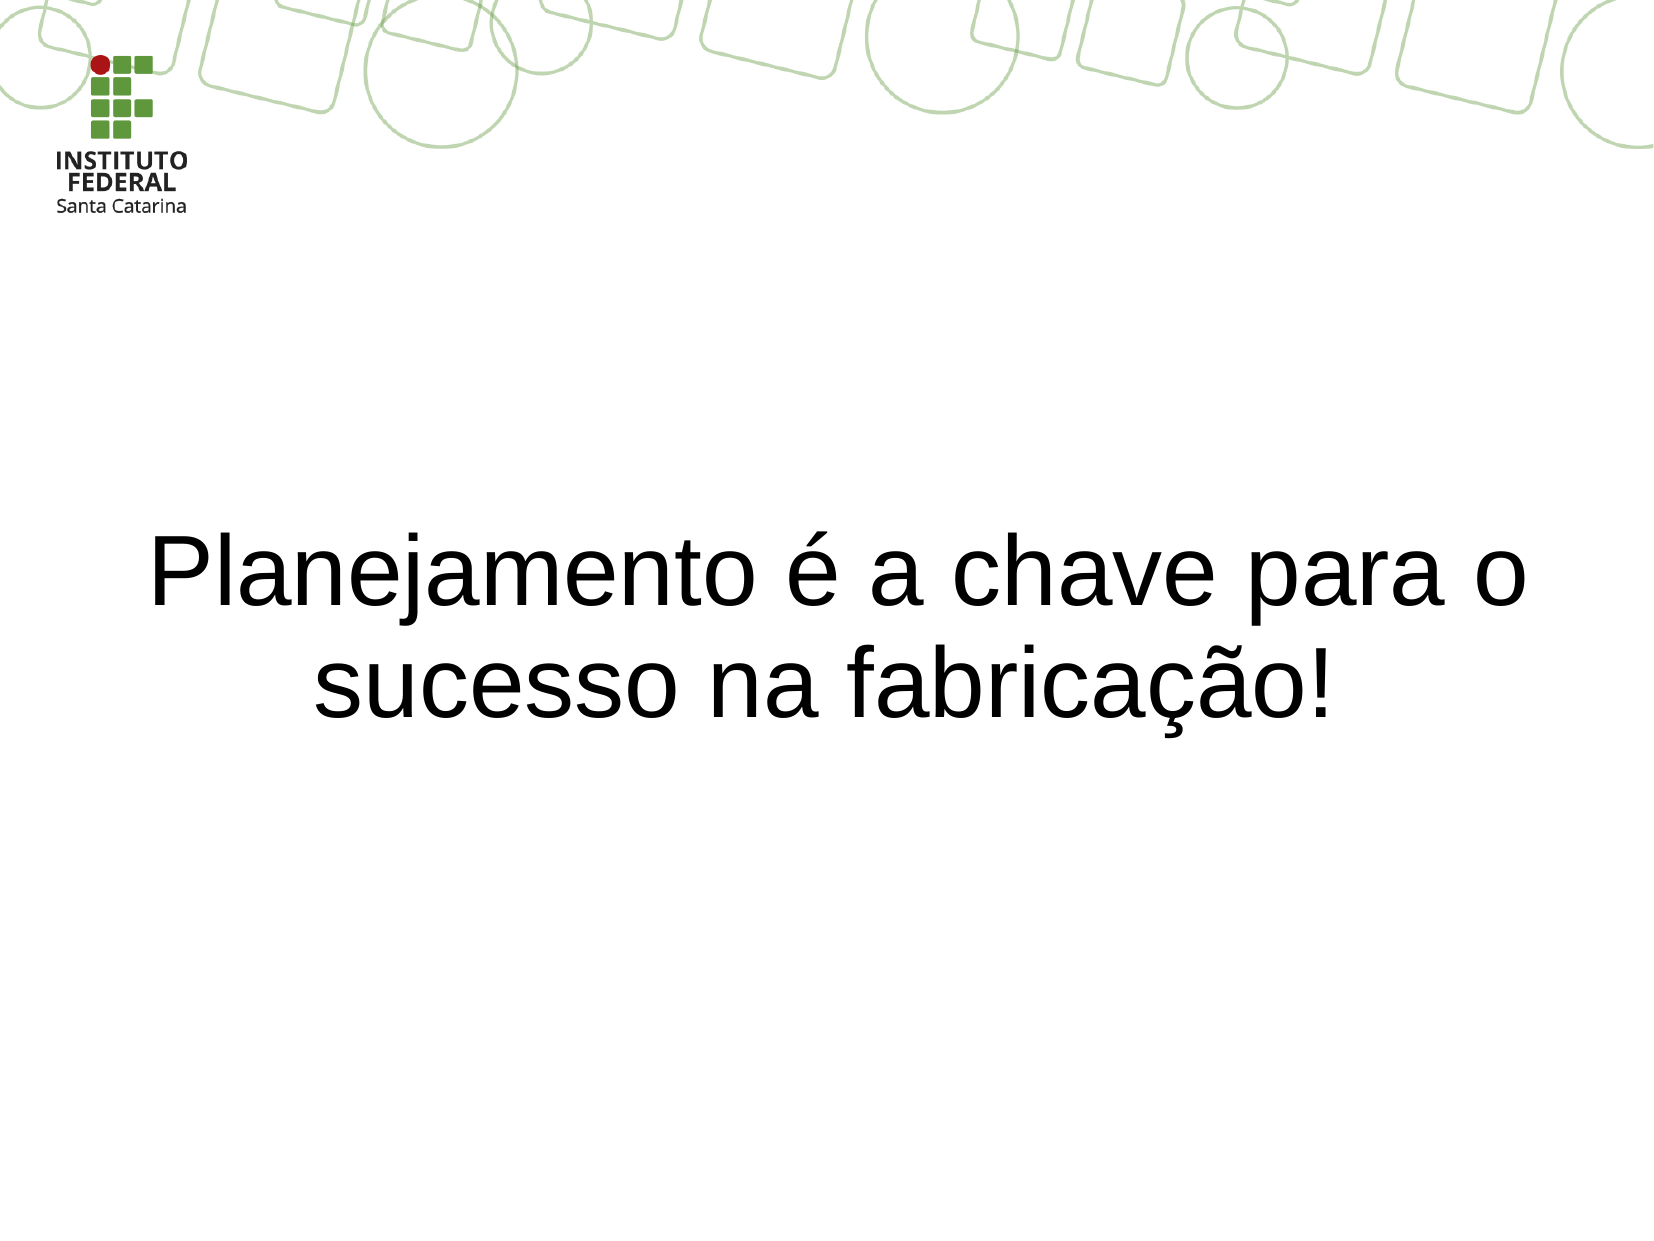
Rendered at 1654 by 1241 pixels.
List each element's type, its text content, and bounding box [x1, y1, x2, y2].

text_box Planejamento é a chave para o sucesso na fabricação! [118, 507, 1560, 839]
picture [0, 0, 1654, 1169]
